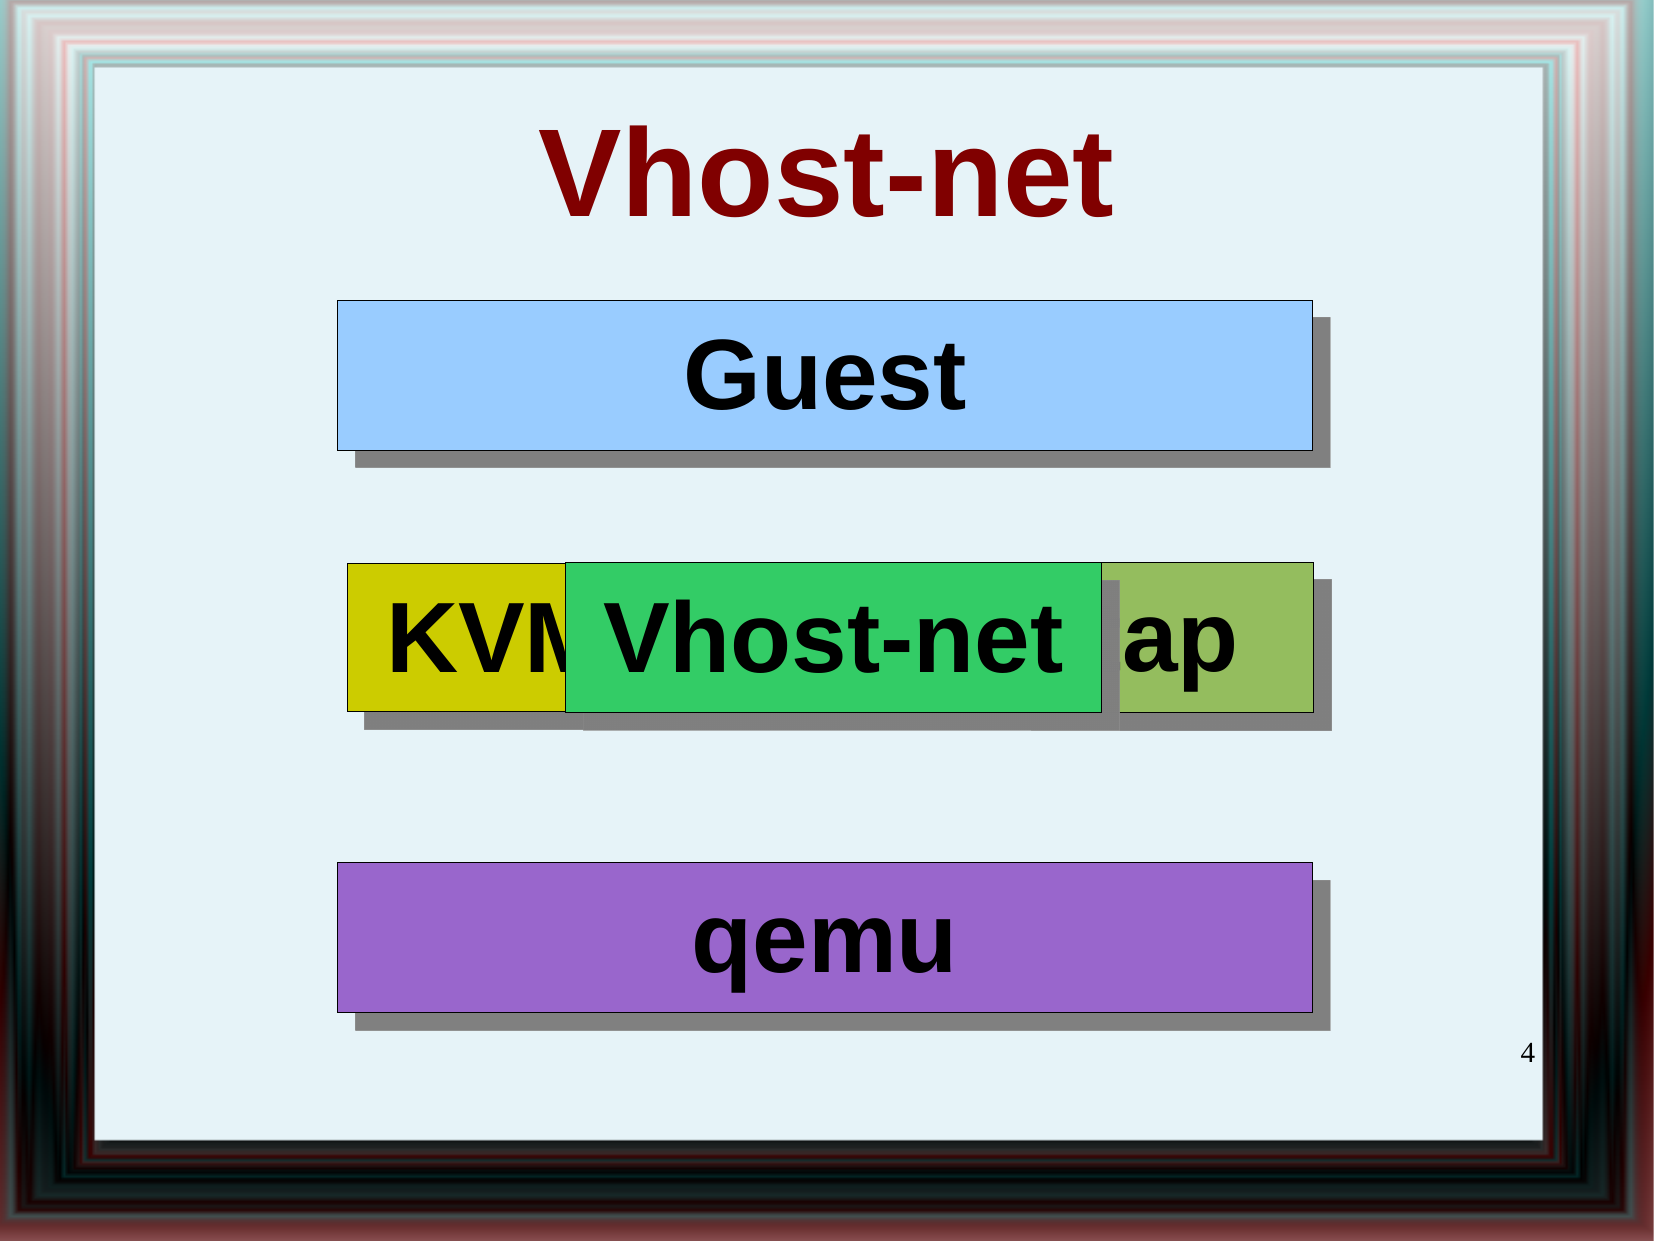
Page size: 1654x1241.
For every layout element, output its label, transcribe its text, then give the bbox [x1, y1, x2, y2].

text_box tap [1102, 562, 1314, 713]
text_box Guest [337, 300, 1313, 451]
text_box qemu [337, 862, 1313, 1013]
text_box KVM [347, 563, 565, 712]
text_box Vhost-net [565, 562, 1102, 713]
picture [0, 0, 1654, 1241]
title Vhost-net [118, 88, 1536, 257]
